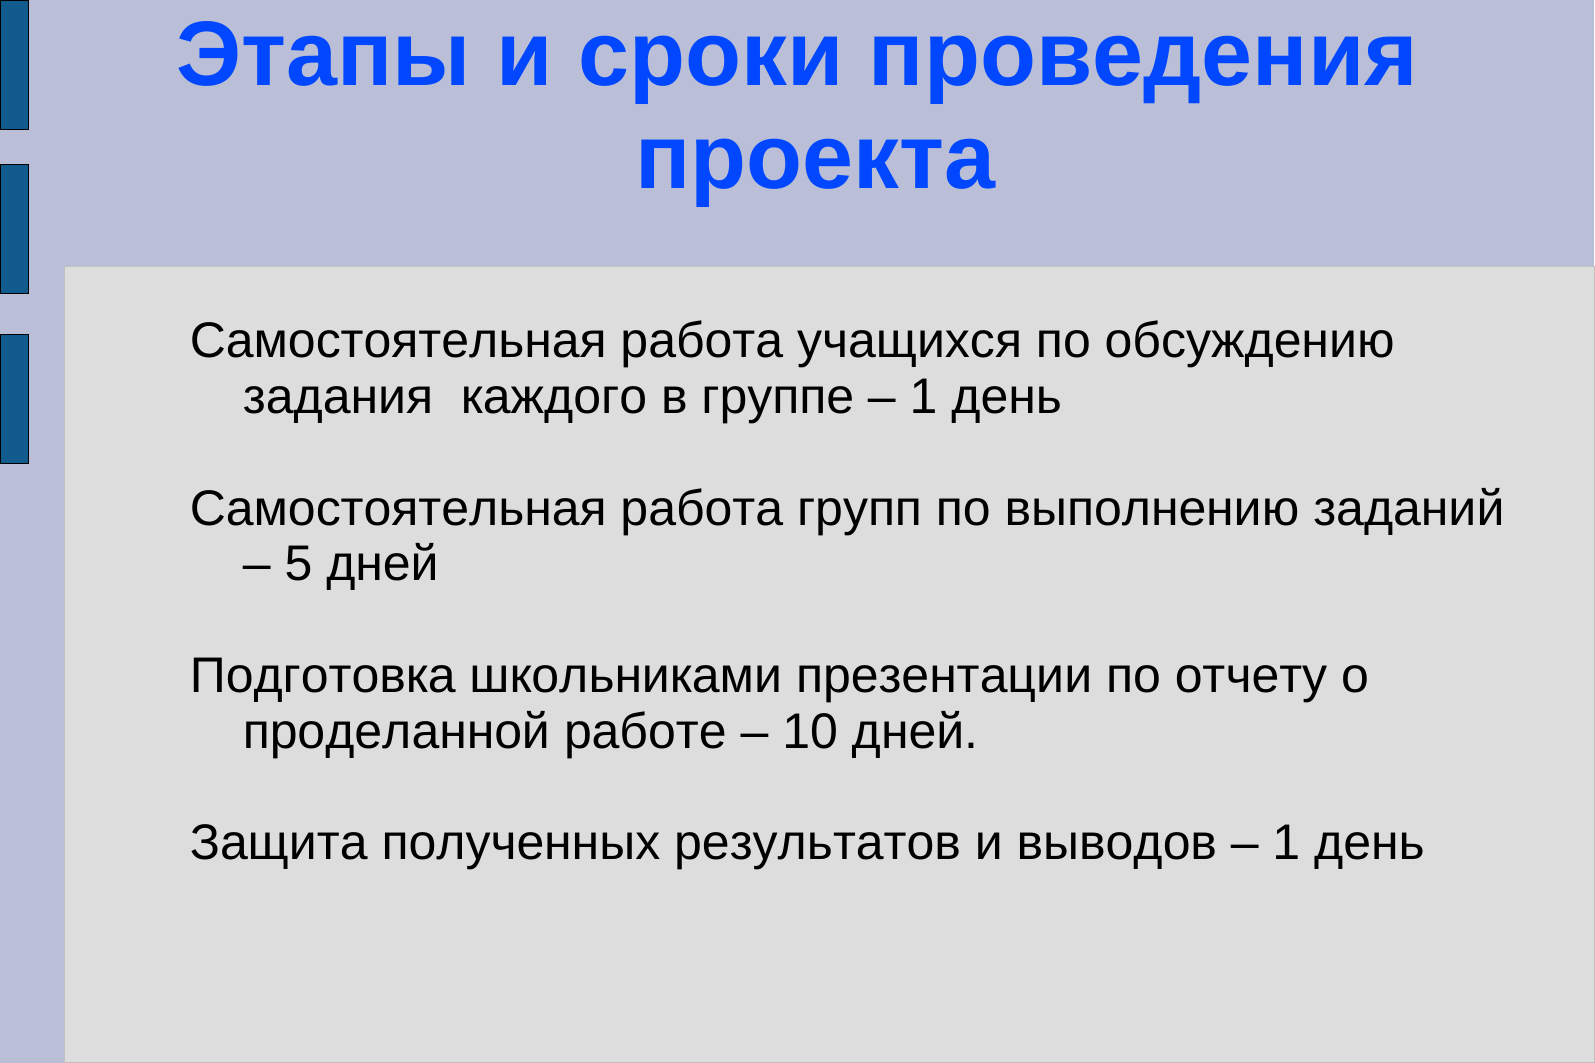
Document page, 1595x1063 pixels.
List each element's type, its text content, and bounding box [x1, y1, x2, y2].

list Самостоятельная работа учащихся по обсуждению задания каждого в группе – 1 день Самостоятельная работа групп по выполнению заданий – 5 дней Подготовка школьниками презентации по отчету о проделанной работе – 10 дней. Защита полученных результатов и выводов – 1 день [172, 312, 1514, 983]
title Этапы и сроки проведения проекта [117, 2, 1479, 208]
